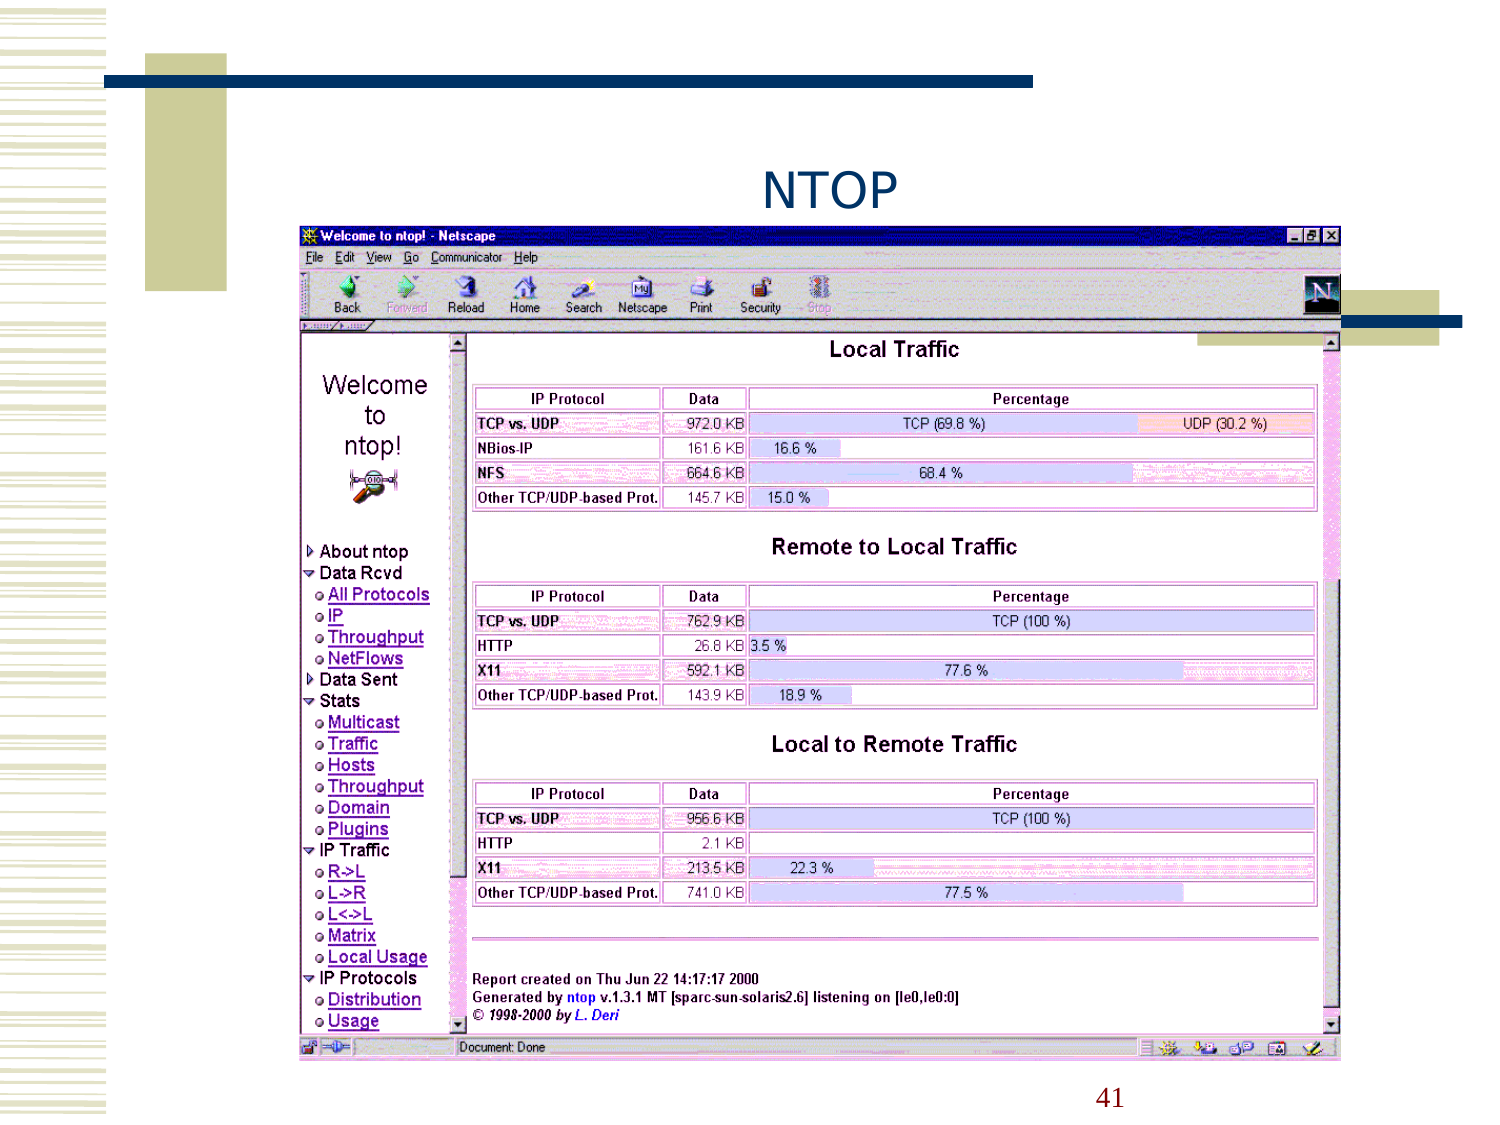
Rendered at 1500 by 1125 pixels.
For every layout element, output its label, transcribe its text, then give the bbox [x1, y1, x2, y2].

picture [268, 154, 1341, 1073]
title NTOP [225, 99, 1436, 288]
